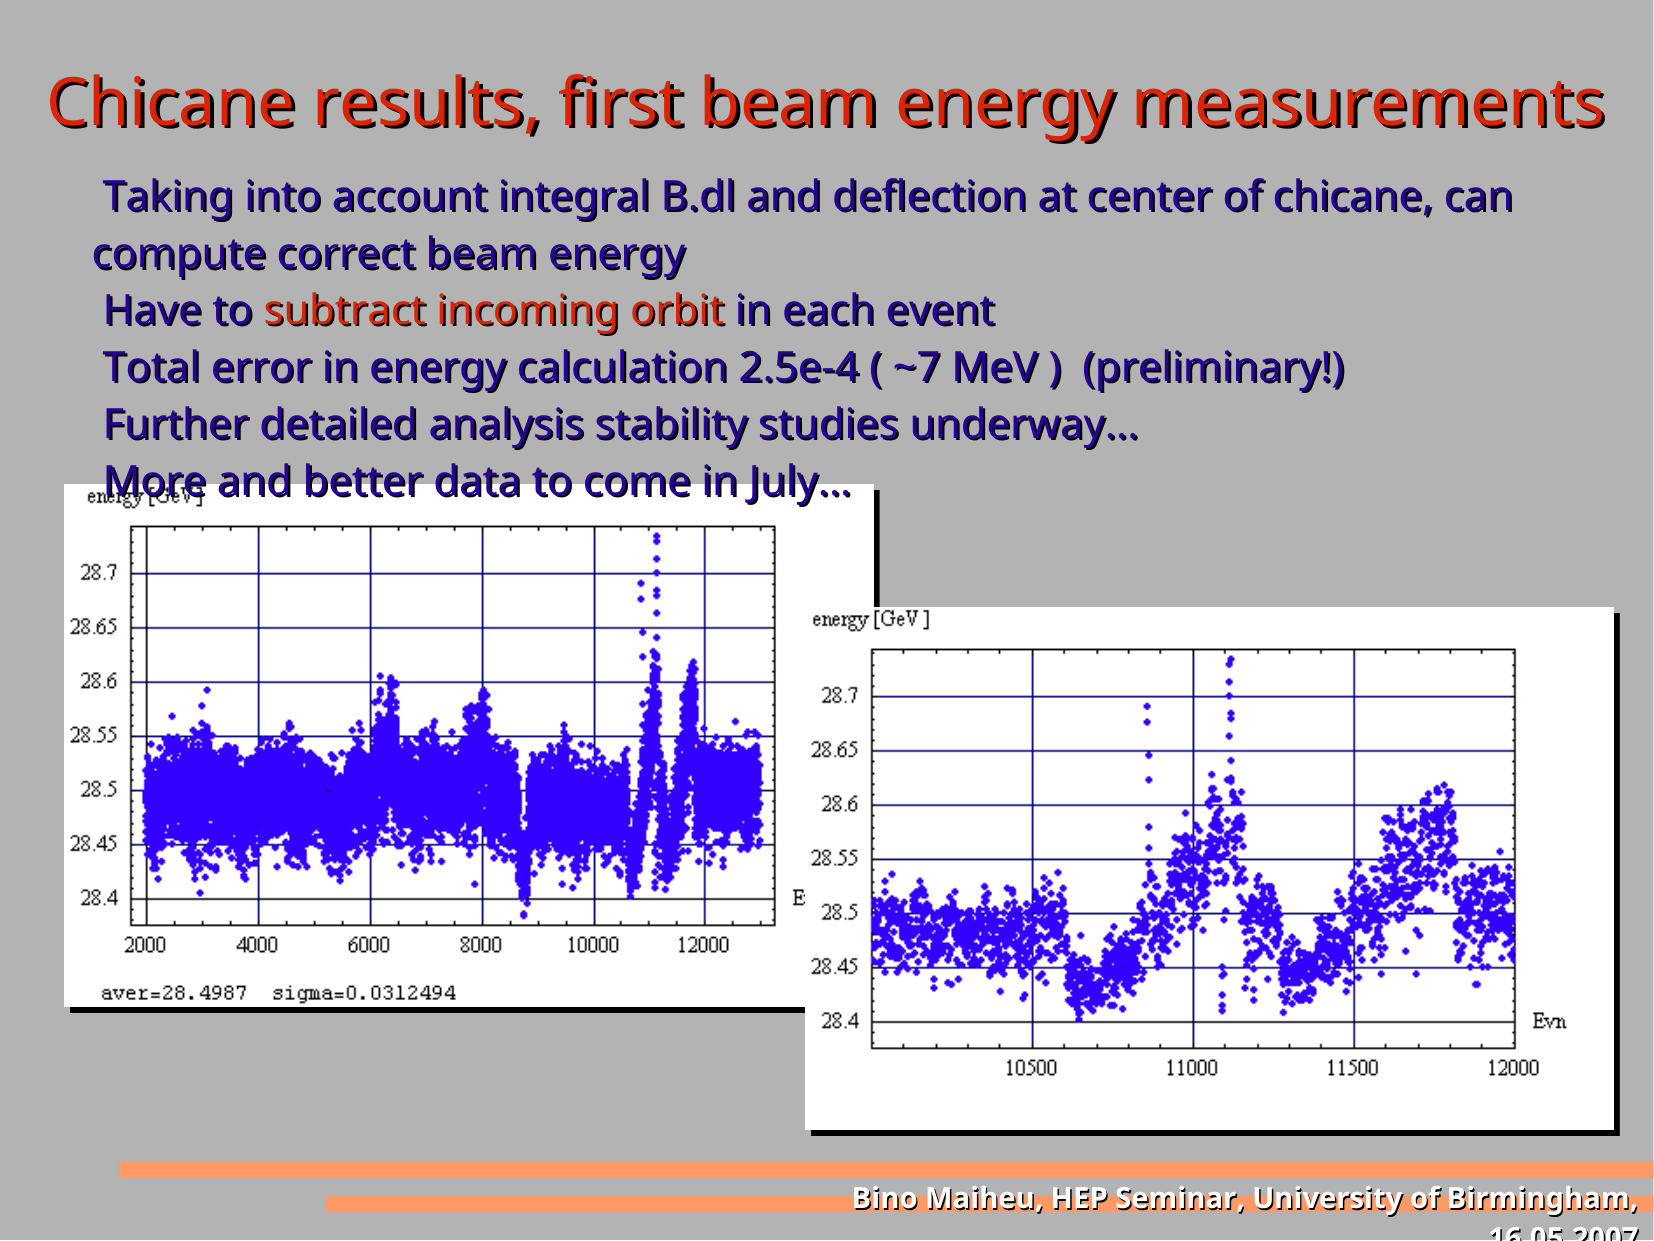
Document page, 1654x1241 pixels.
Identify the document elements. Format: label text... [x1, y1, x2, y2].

picture [311, 484, 322, 492]
text_box Taking into account integral B.dl and deflection at center of chicane, can compute correct beam energy Have to subtract incoming orbit in each event Total error in energy calculation 2.5e-4 ( ~7 MeV ) (preliminary!) Further detailed analysis stability studies underway... More and better data to come in July... [76, 158, 1472, 475]
text_box Bino Maiheu, HEP Seminar, University of Birmingham, 16.05.2007 [684, 1170, 1654, 1221]
picture [225, 486, 232, 492]
picture [611, 484, 621, 492]
picture [148, 484, 159, 492]
picture [555, 484, 565, 492]
text_box [713, 519, 722, 590]
picture [505, 486, 513, 492]
text_box [57, 627, 64, 698]
picture [467, 486, 475, 492]
text_box [655, 763, 738, 834]
picture [64, 484, 1614, 1130]
picture [274, 484, 284, 492]
text_box Chicane results, first beam energy measurements [31, 46, 1625, 142]
picture [441, 484, 451, 492]
picture [769, 484, 779, 492]
